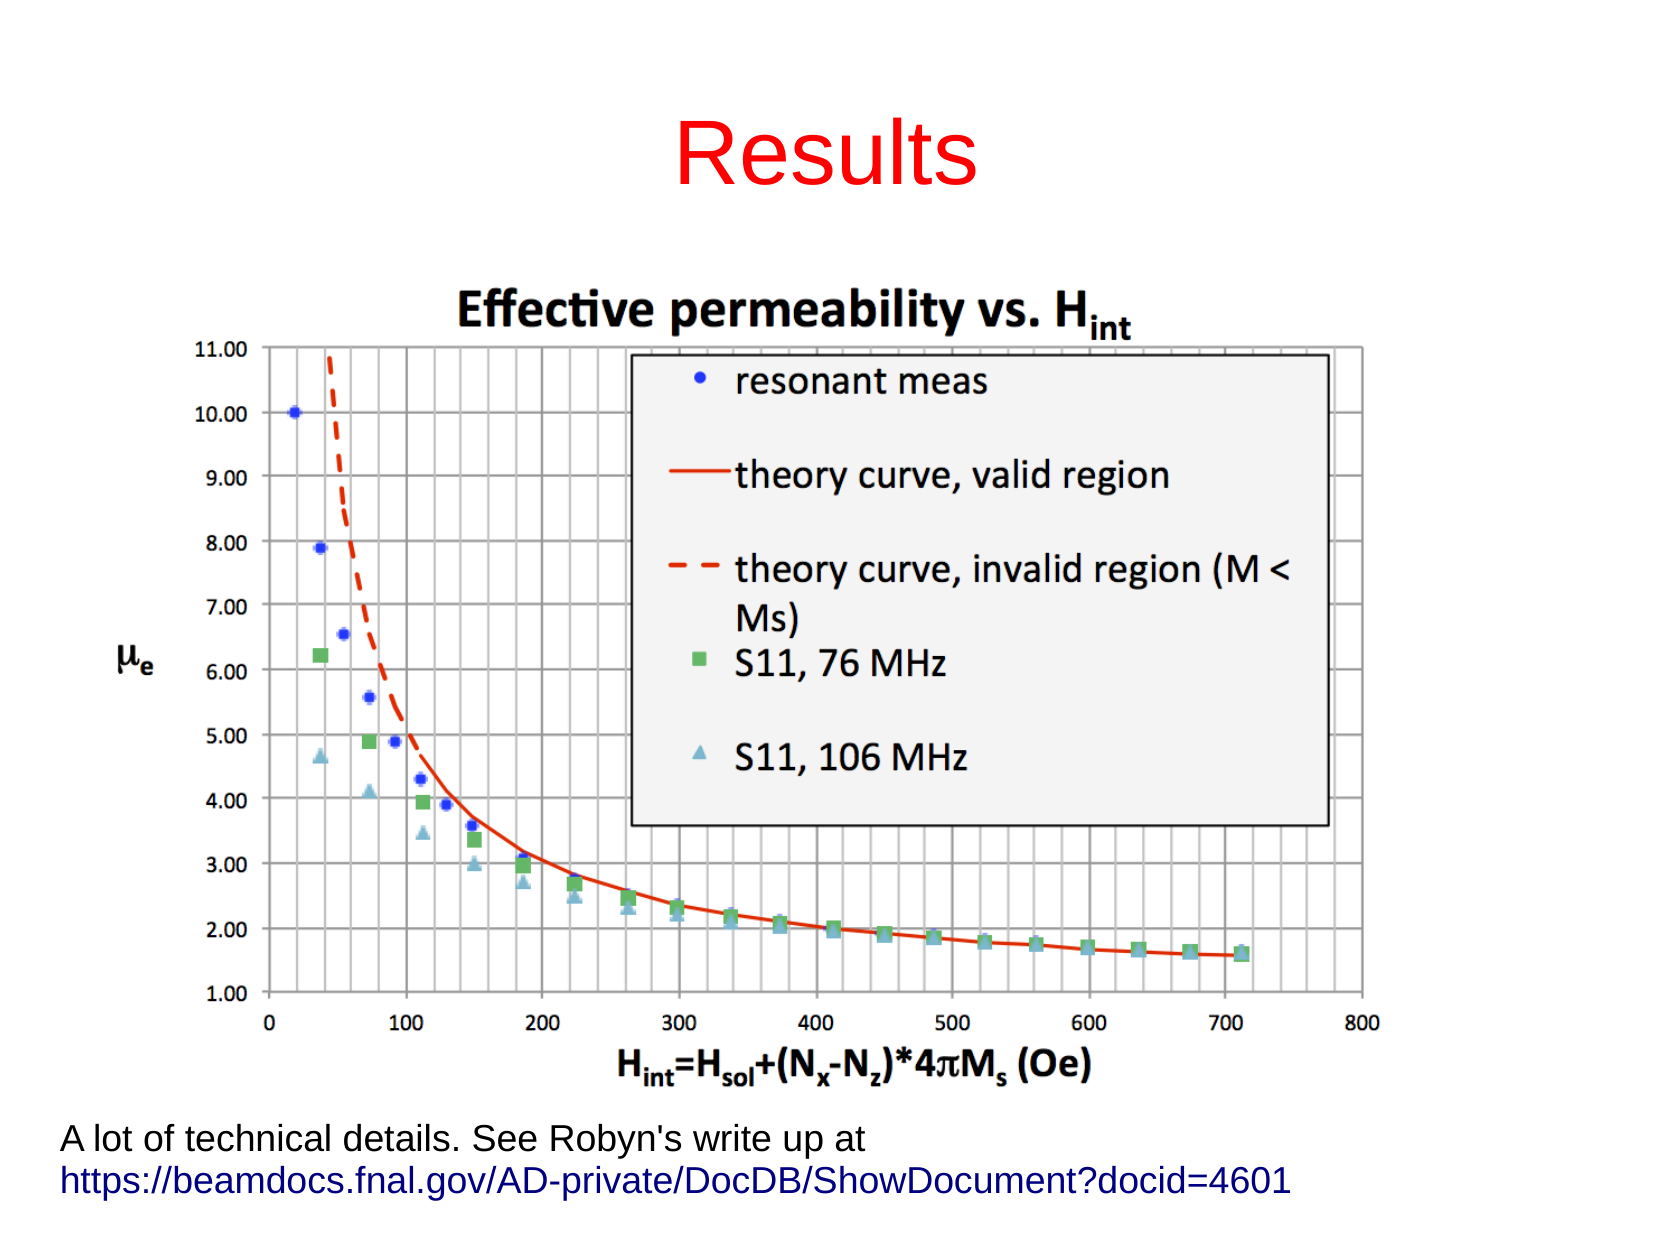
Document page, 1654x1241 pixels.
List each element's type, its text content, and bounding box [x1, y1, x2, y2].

text_box A lot of technical details. See Robyn's write up at https://beamdocs.fnal.gov/AD-private/DocDB/ShowDocument?docid=4601 [45, 1110, 1598, 1209]
picture [71, 238, 1470, 1092]
title Results [82, 49, 1571, 257]
